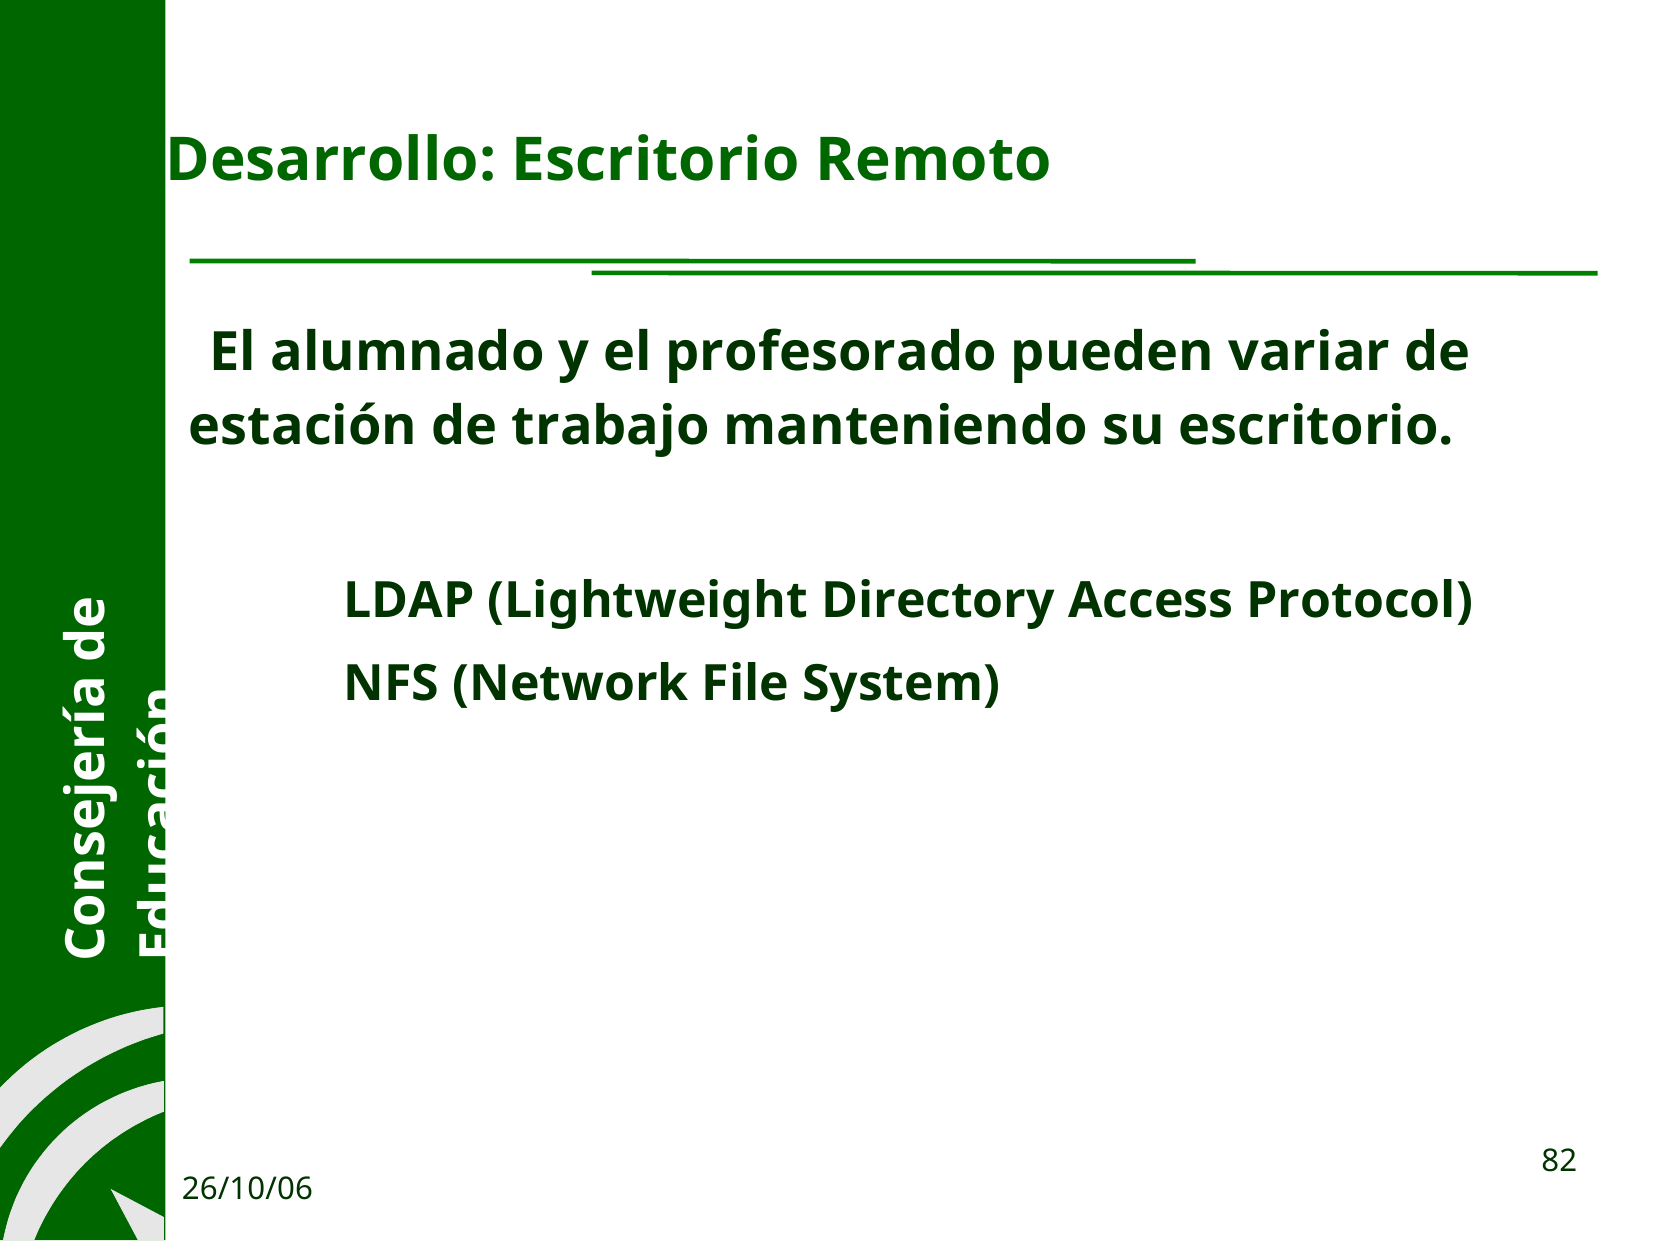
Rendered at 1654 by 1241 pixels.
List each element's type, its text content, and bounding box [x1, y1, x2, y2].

list El alumnado y el profesorado pueden variar de estación de trabajo manteniendo su escritorio. LDAP (Lightweight Directory Access Protocol) NFS (Network File System) [189, 312, 1583, 1133]
title Desarrollo: Escritorio Remoto [165, 53, 1654, 261]
